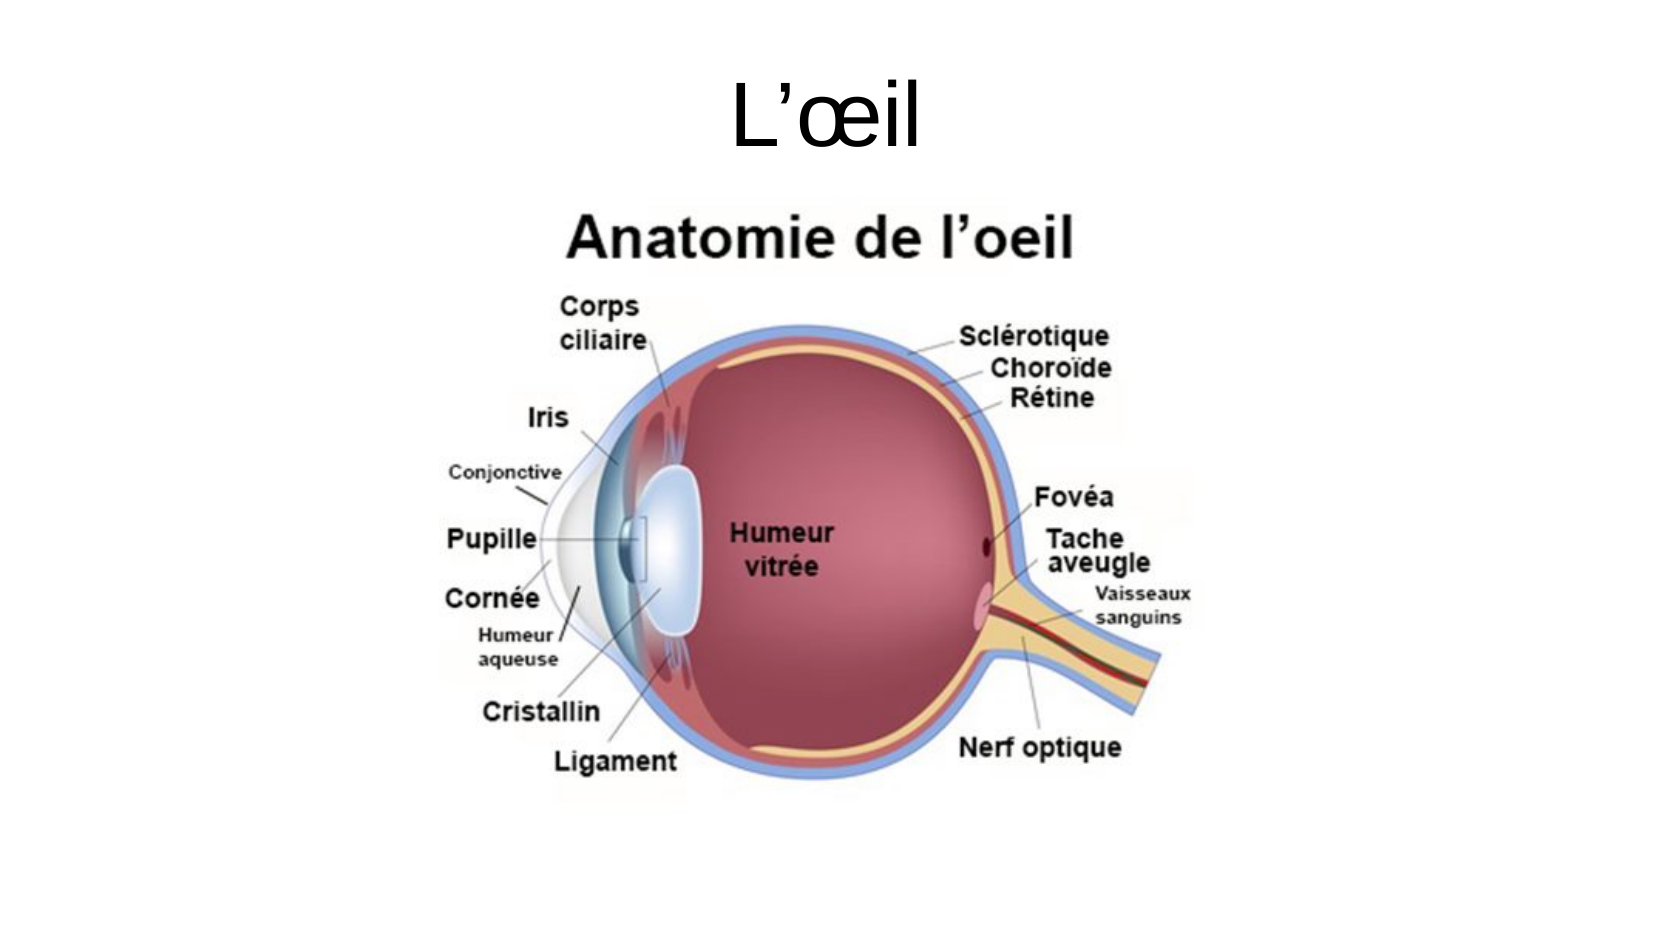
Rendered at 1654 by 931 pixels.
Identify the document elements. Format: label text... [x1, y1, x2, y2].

title L’œil [82, 37, 1571, 193]
picture [439, 197, 1205, 815]
